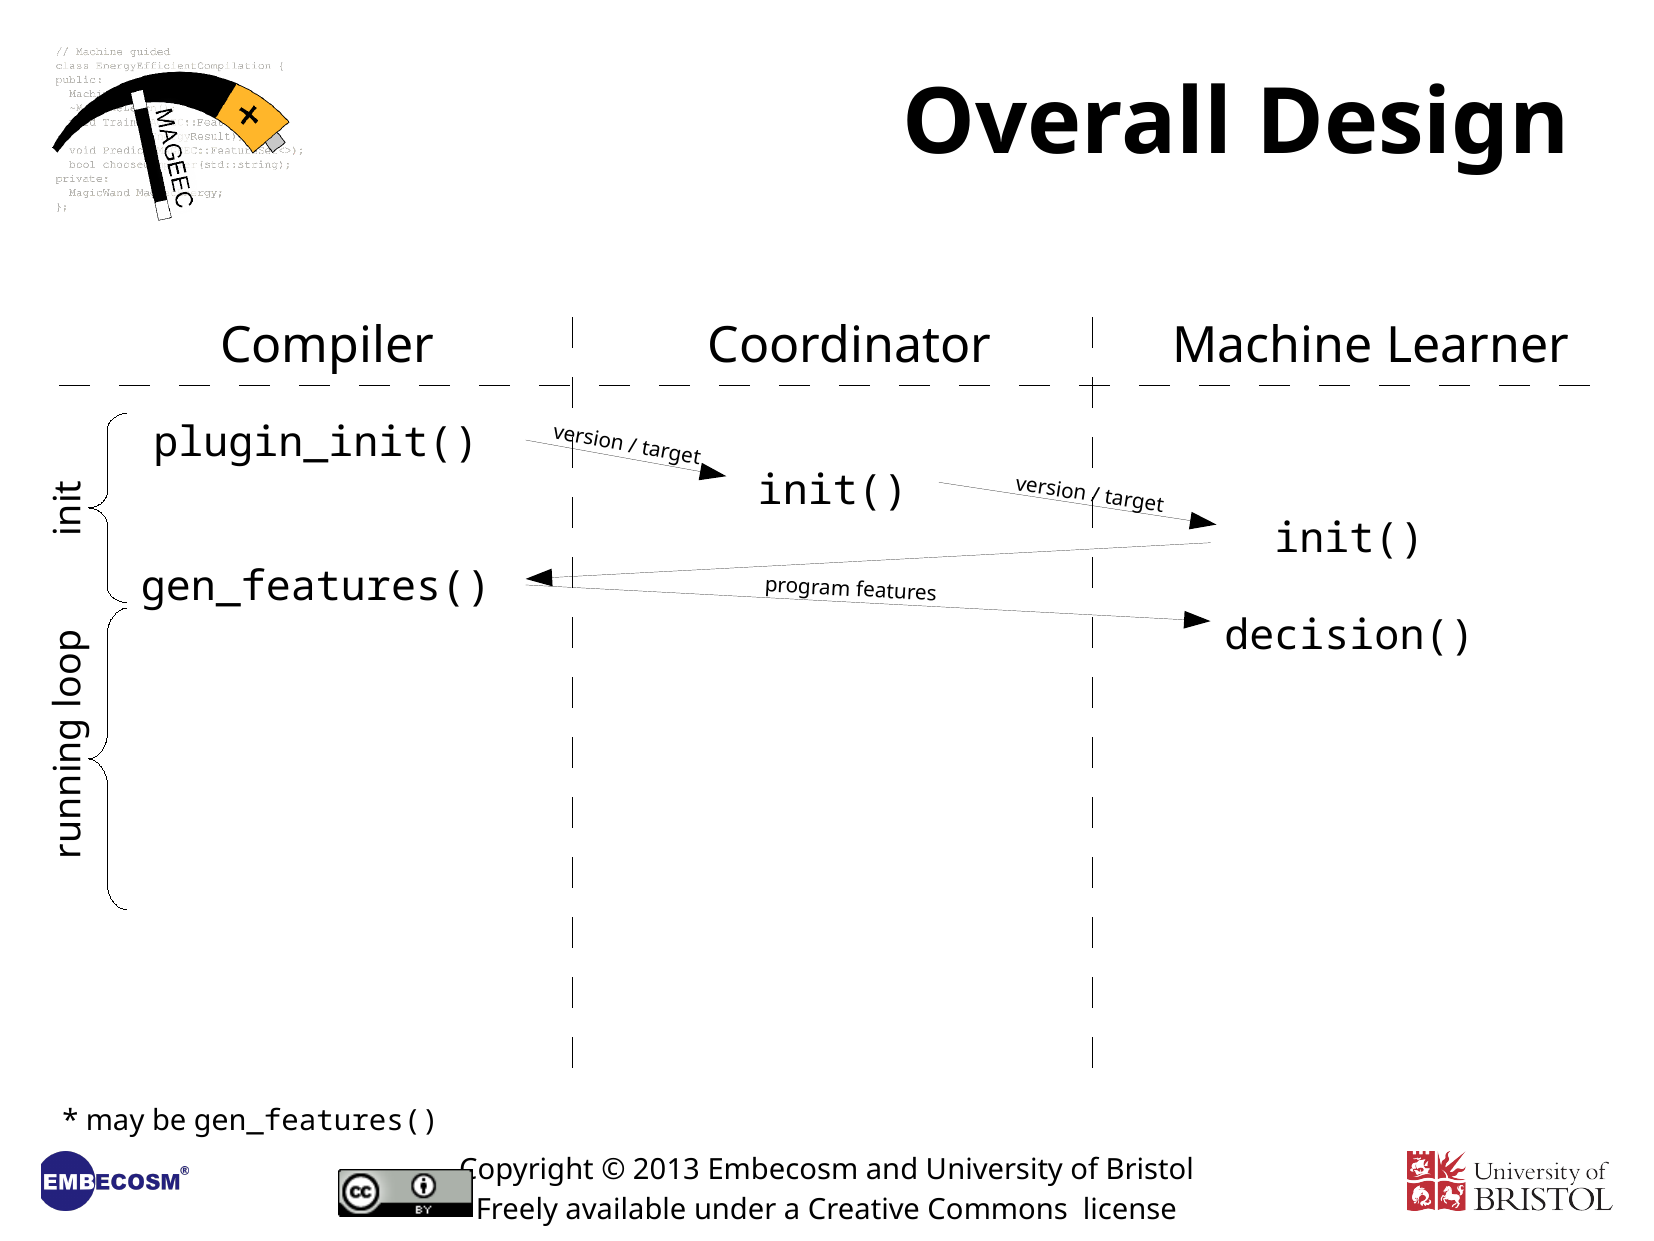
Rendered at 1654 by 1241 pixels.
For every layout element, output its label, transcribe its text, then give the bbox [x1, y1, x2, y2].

picture [52, 47, 302, 225]
picture [338, 1169, 473, 1217]
text_box gen_features() [126, 548, 506, 612]
text_box init() [742, 452, 923, 516]
text_box init [33, 468, 97, 552]
text_box version / target [535, 406, 748, 489]
text_box init() [1259, 500, 1440, 564]
text_box Compiler [205, 301, 427, 383]
text_box version / target [998, 458, 1211, 534]
text_box Coordinator [692, 301, 973, 383]
title Overall Design [326, 32, 1571, 205]
text_box plugin_init() [138, 403, 494, 467]
text_box * may be gen_features() [47, 1091, 436, 1155]
picture [41, 1151, 189, 1211]
text_box decision() [1209, 597, 1490, 661]
text_box program features [748, 561, 960, 618]
picture [1407, 1151, 1613, 1211]
text_box Machine Learner [1157, 301, 1541, 383]
text_box running loop [33, 638, 97, 875]
